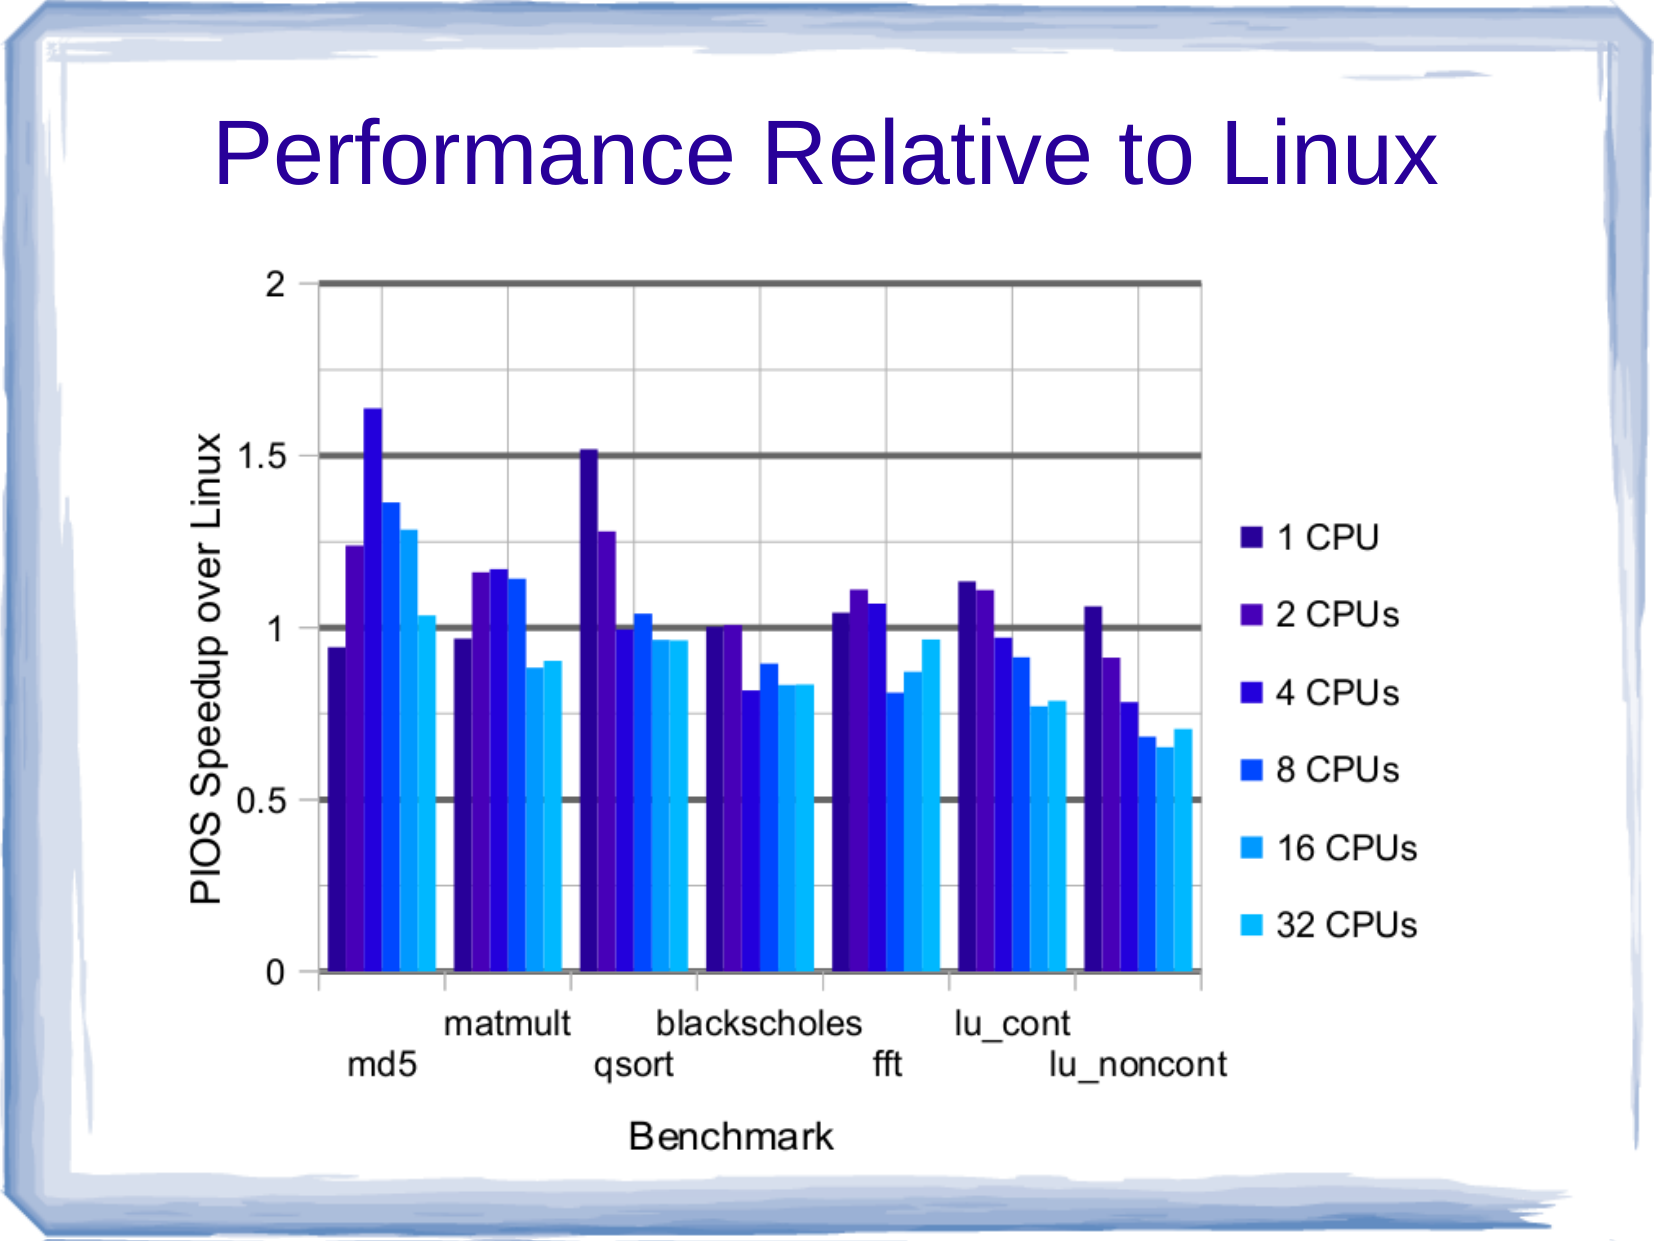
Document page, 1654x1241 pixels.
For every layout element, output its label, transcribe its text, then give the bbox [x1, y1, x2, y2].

title Performance Relative to Linux [82, 49, 1571, 257]
picture [0, 0, 1654, 1241]
